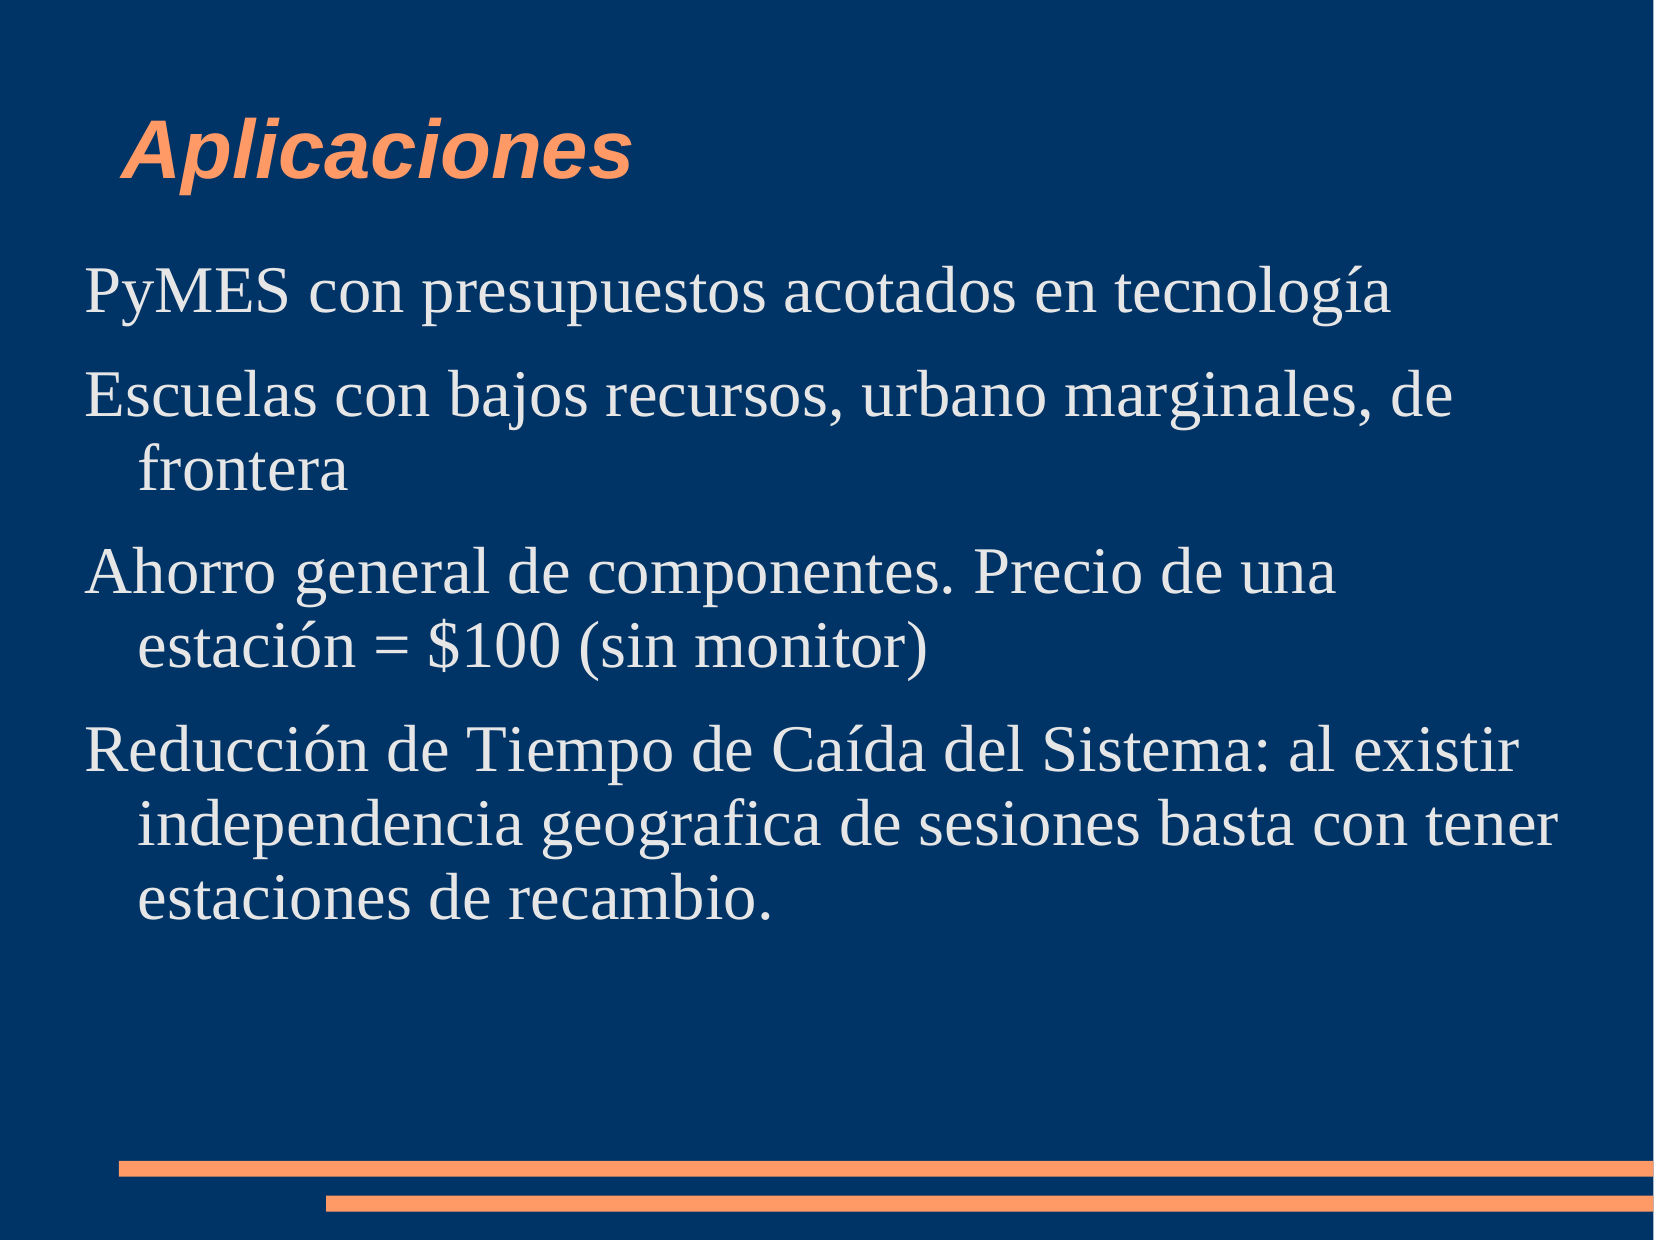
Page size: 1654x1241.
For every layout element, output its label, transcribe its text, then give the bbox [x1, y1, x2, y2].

title Aplicaciones [121, 46, 1534, 253]
list PyMES con presupuestos acotados en tecnología Escuelas con bajos recursos, urbano marginales, de frontera Ahorro general de componentes. Precio de una estación = $100 (sin monitor) Reducción de Tiempo de Caída del Sistema: al existir independencia geografica de sesiones basta con tener estaciones de recambio. [66, 253, 1565, 1093]
